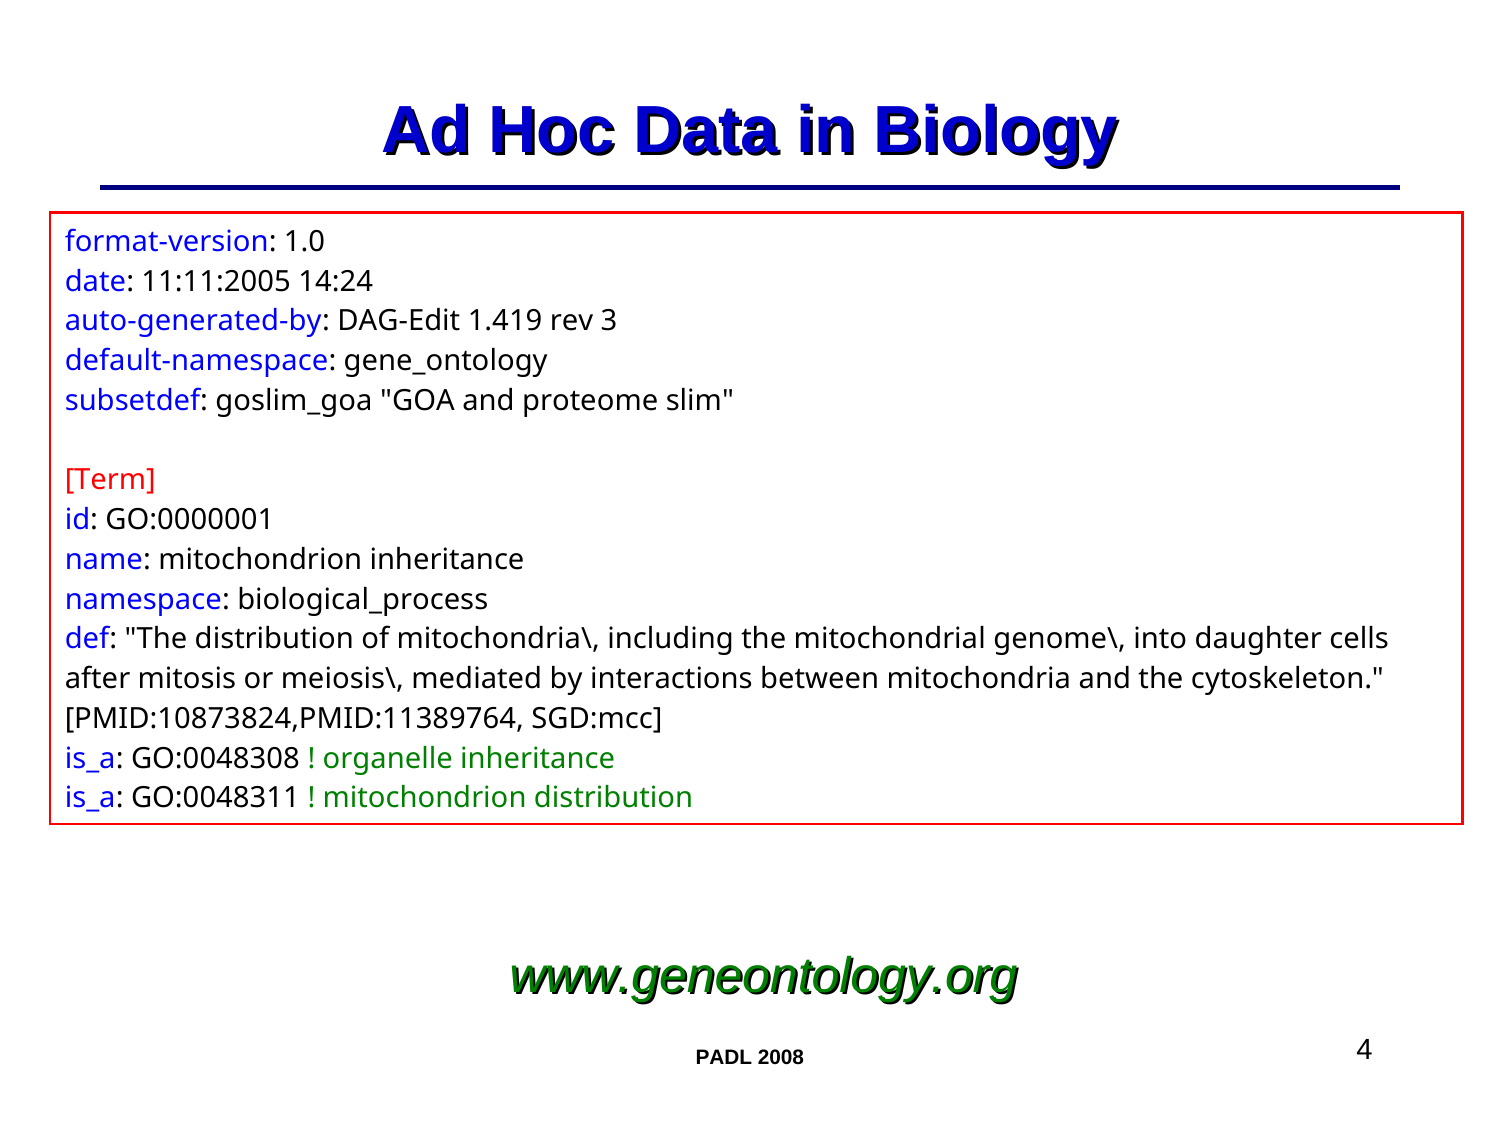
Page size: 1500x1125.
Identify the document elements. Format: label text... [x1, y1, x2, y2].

text_box www.geneontology.org [412, 939, 1101, 1011]
text_box format-version: 1.0 date: 11:11:2005 14:24 auto-generated-by: DAG-Edit 1.419 rev 3 default-namespace: gene_ontology subsetdef: goslim_goa "GOA and proteome slim" [Term] id: GO:0000001 name: mitochondrion inheritance namespace: biological_process def: "The distribution of mitochondria\, including the mitochondrial genome\, into daughter cells after mitosis or meiosis\, mediated by interactions between mitochondria and the cytoskeleton." [PMID:10873824,PMID:11389764, SGD:mcc] is_a: GO:0048308 ! organelle inheritance is_a: GO:0048311 ! mitochondrion distribution [50, 212, 1463, 825]
title Ad Hoc Data in Biology [24, 84, 1476, 175]
